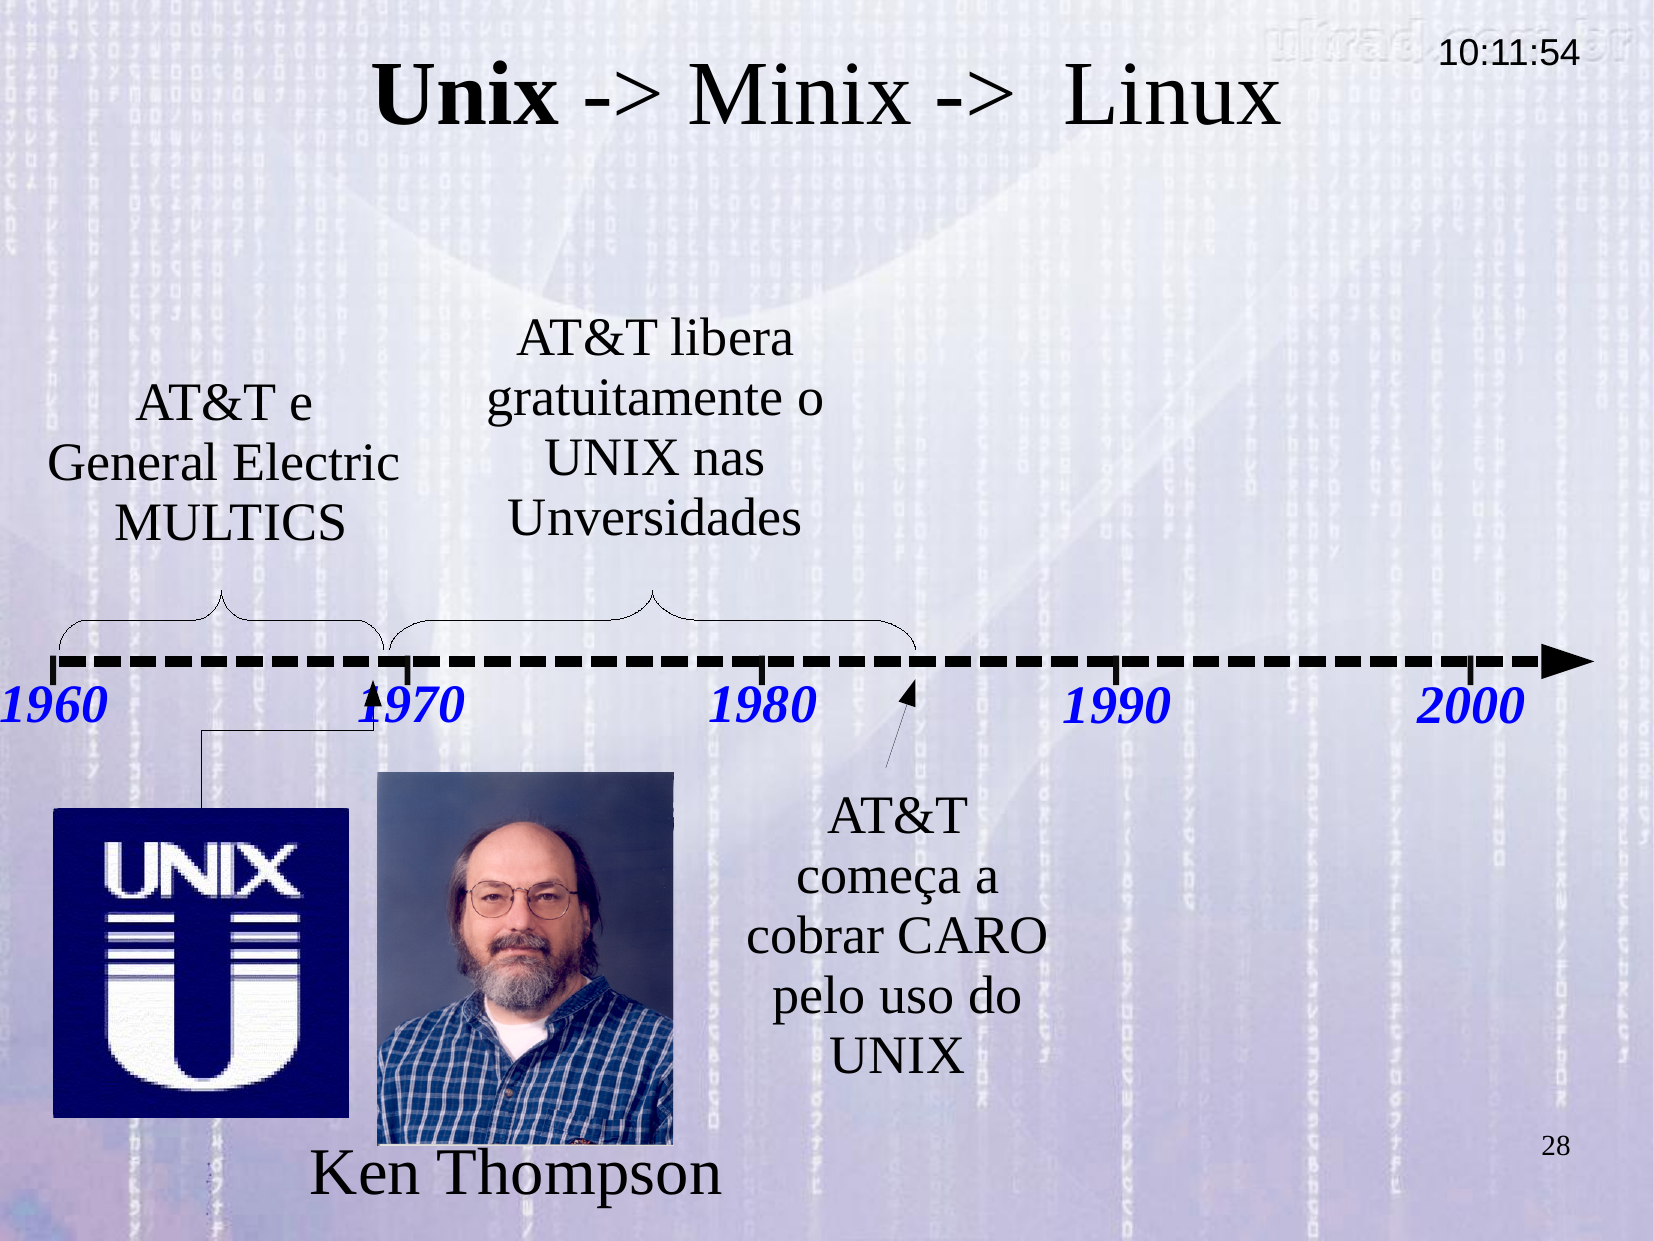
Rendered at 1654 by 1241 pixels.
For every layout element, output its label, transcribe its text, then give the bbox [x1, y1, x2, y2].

text_box AT&T começa a cobrar CARO pelo uso do UNIX [726, 778, 1069, 1121]
text_box 1980 [693, 667, 851, 753]
text_box 1960 [0, 667, 142, 753]
text_box 2000 [1402, 667, 1560, 753]
text_box Ken Thompson [295, 1127, 747, 1231]
text_box 10:53:36 [1423, 23, 1631, 94]
text_box 1990 [1048, 667, 1205, 753]
text_box AT&T libera gratuitamente o UNIX nas Unversidades [448, 300, 863, 577]
text_box AT&T e General Electric MULTICS [17, 364, 432, 577]
picture [0, 0, 1654, 1241]
text_box 1970 [342, 667, 500, 753]
text_box Unix -> Minix -> Linux [29, 35, 1625, 171]
